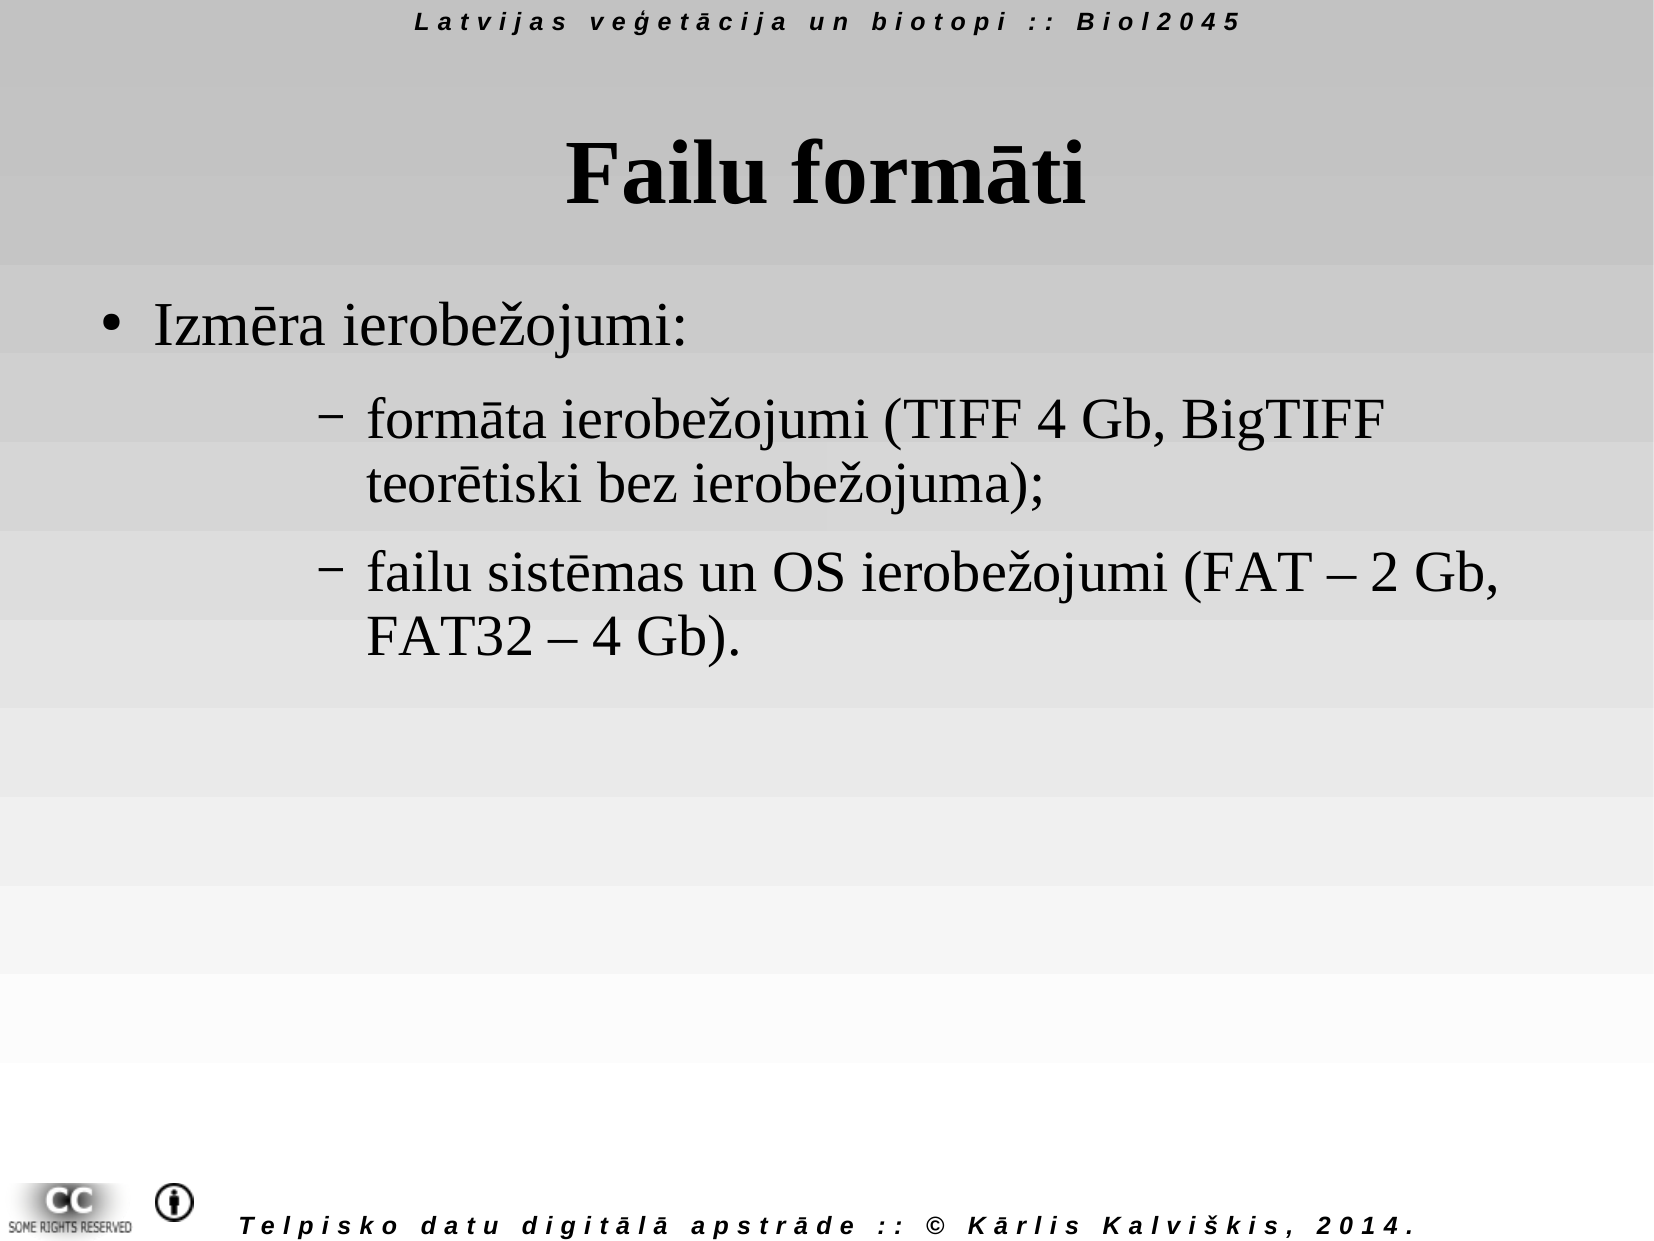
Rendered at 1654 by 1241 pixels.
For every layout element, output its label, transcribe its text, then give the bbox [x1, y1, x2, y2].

list Izmēra ierobežojumi: formāta ierobežojumi (TIFF 4 Gb, BigTIFF teorētiski bez ierobežojuma); failu sistēmas un OS ierobežojumi (FAT – 2 Gb, FAT32 – 4 Gb). [82, 289, 1571, 1098]
title Failu formāti [29, 49, 1625, 296]
picture [0, 0, 1654, 1241]
